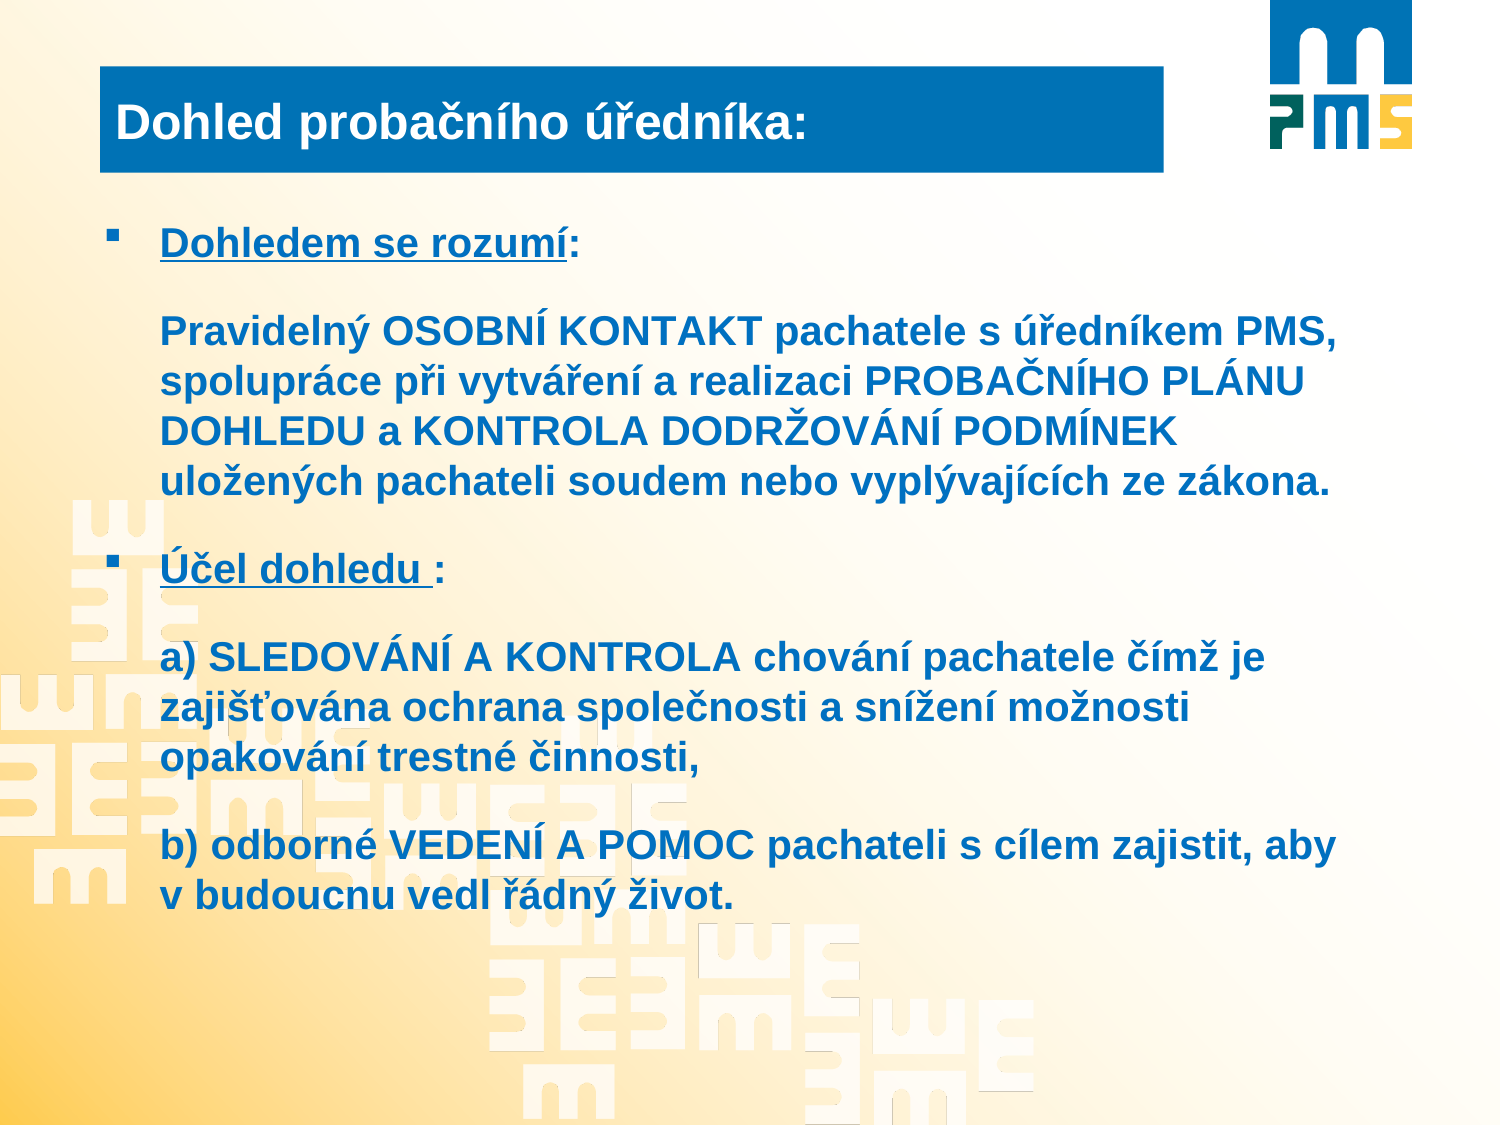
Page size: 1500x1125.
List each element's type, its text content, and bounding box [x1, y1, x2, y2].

title Dohled probačního úředníka: [100, 66, 1164, 173]
text_box Dohledem se rozumí: Pravidelný OSOBNÍ KONTAKT pachatele s úředníkem PMS, spolupráce při vytváření a realizaci PROBAČNÍHO PLÁNU DOHLEDU a KONTROLA DODRŽOVÁNÍ PODMÍNEK uložených pachateli soudem nebo vyplývajících ze zákona. Účel dohledu : a) SLEDOVÁNÍ A KONTROLA chování pachatele čímž je zajišťována ochrana společnosti a snížení možnosti opakování trestné činnosti, b) odborné VEDENÍ A POMOC pachateli s cílem zajistit, aby v budoucnu vedl řádný život. [88, 207, 1365, 1059]
picture [0, 0, 1500, 1125]
